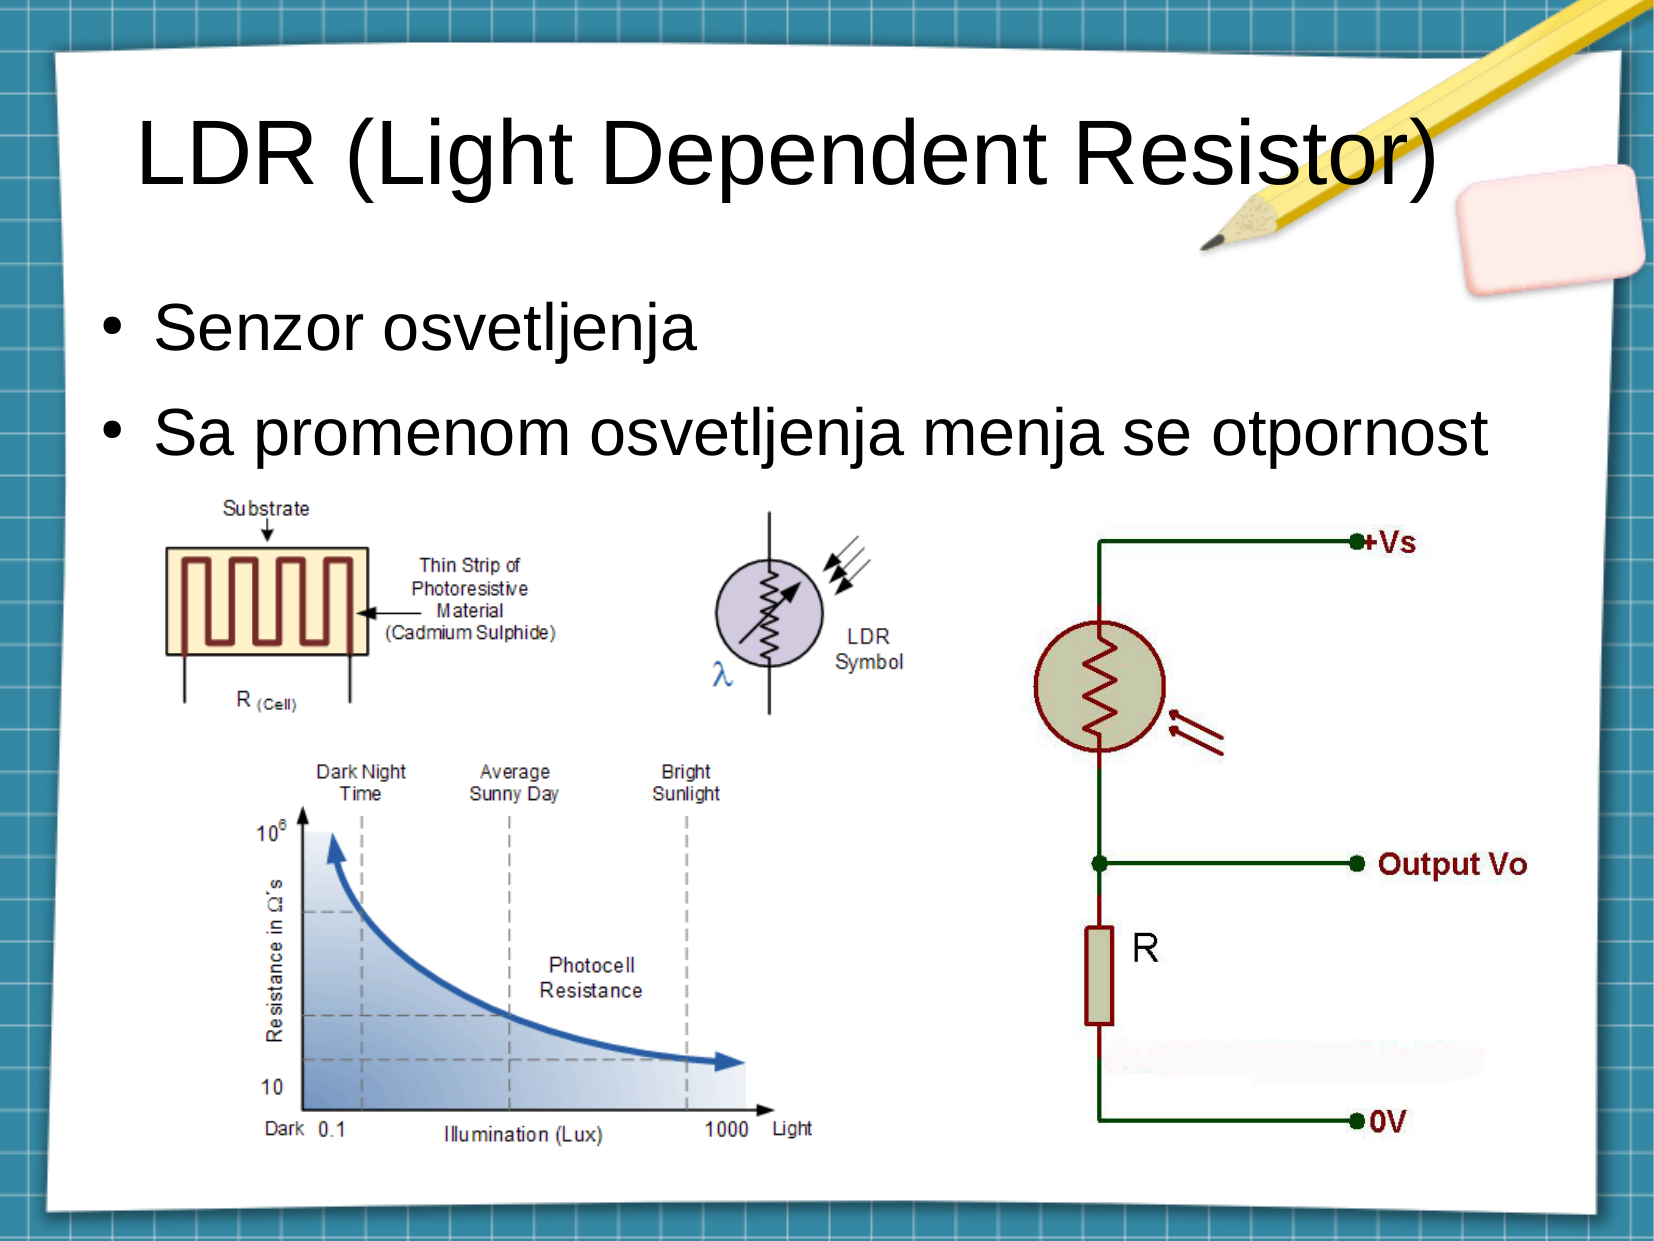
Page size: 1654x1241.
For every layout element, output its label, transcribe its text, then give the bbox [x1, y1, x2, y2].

picture [0, 0, 1654, 1241]
title LDR (Light Dependent Resistor) [82, 49, 1571, 257]
list Senzor osvetljenja Sa promenom osvetljenja menja se otpornost [82, 290, 1571, 1010]
